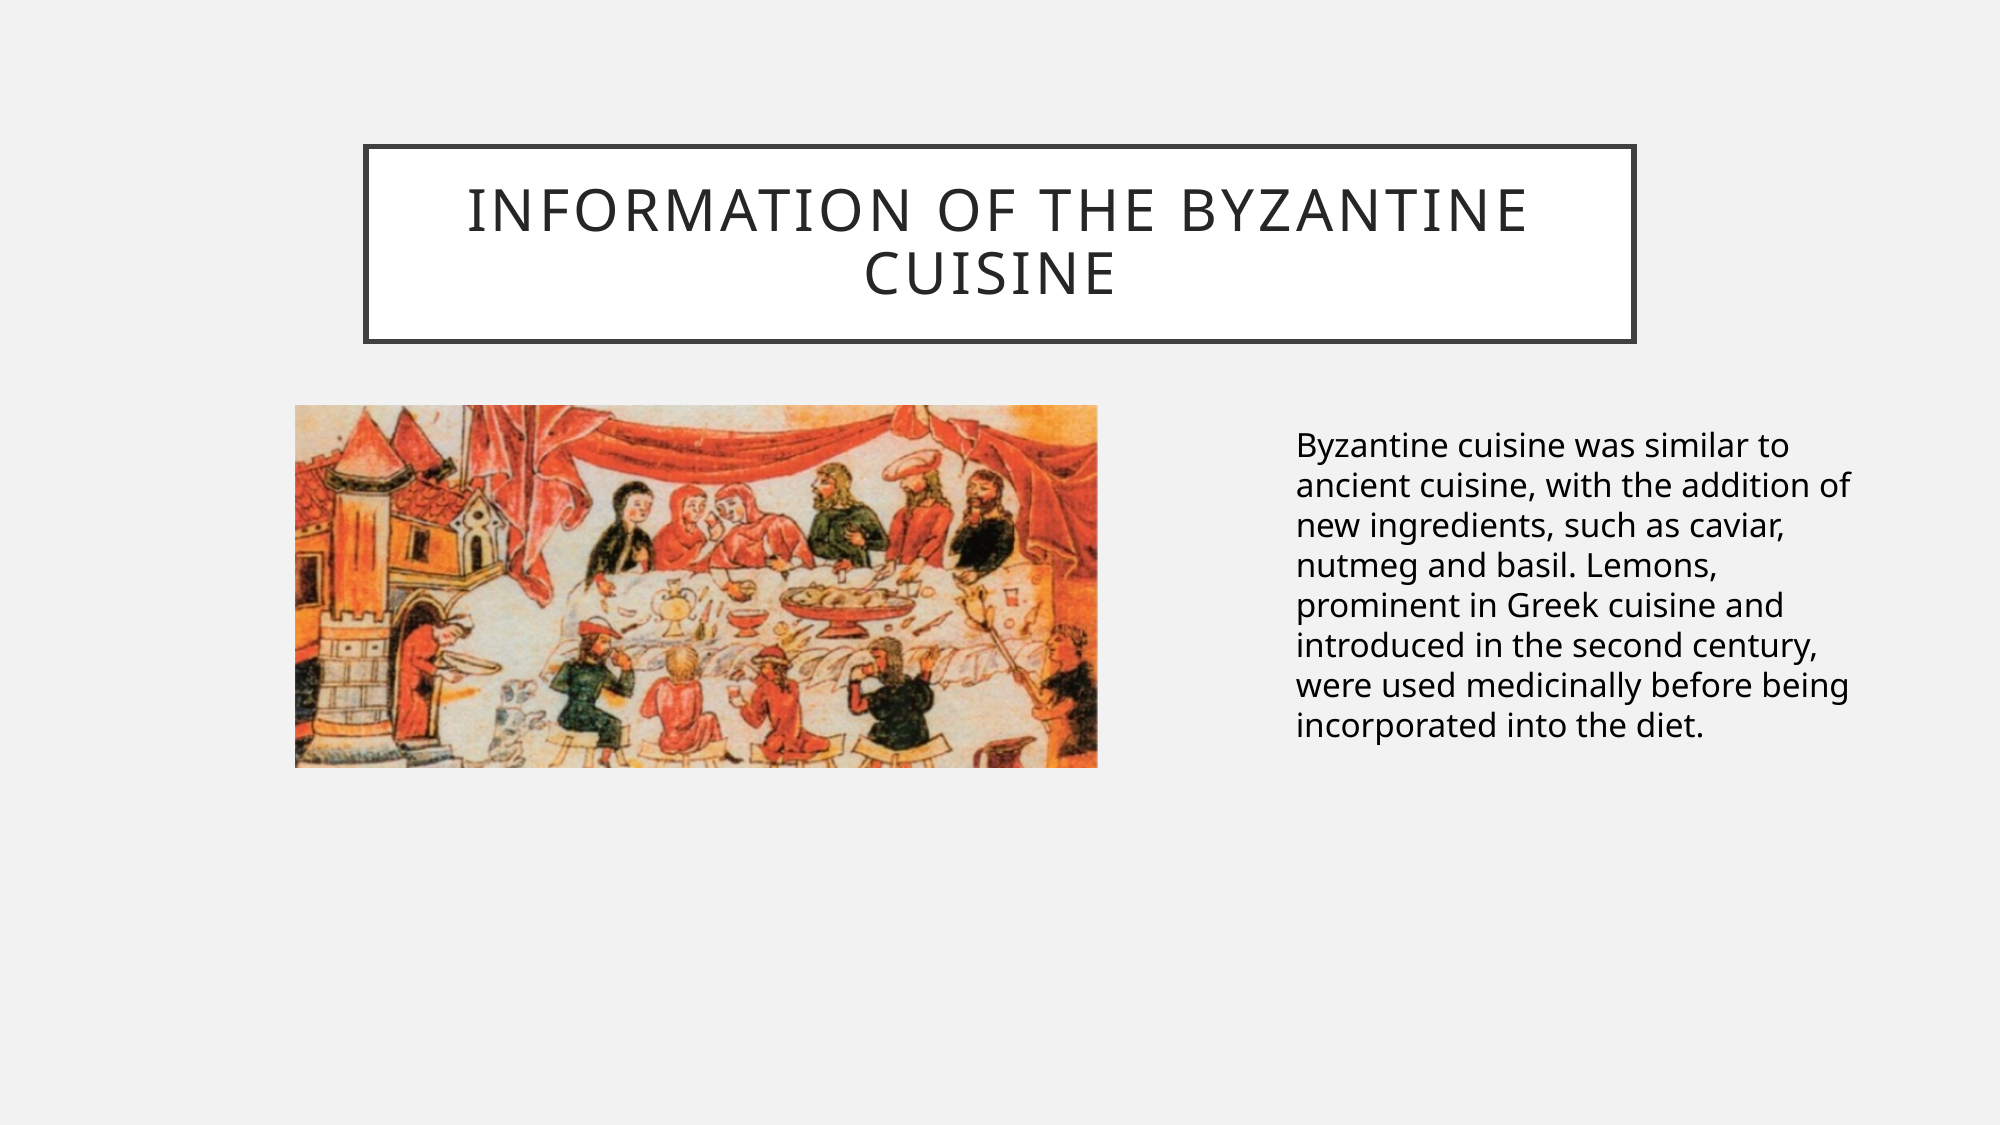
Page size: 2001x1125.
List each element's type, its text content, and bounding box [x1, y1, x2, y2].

picture [295, 405, 1098, 768]
title Information OF THE Byzantine cuisine [366, 146, 1634, 342]
list Byzantine cuisine was similar to ancient cuisine, with the addition of new ingredients, such as caviar, nutmeg and basil. Lemons, prominent in Greek cuisine and introduced in the second century, were used medicinally before being incorporated into the diet. [738, 417, 1890, 1004]
